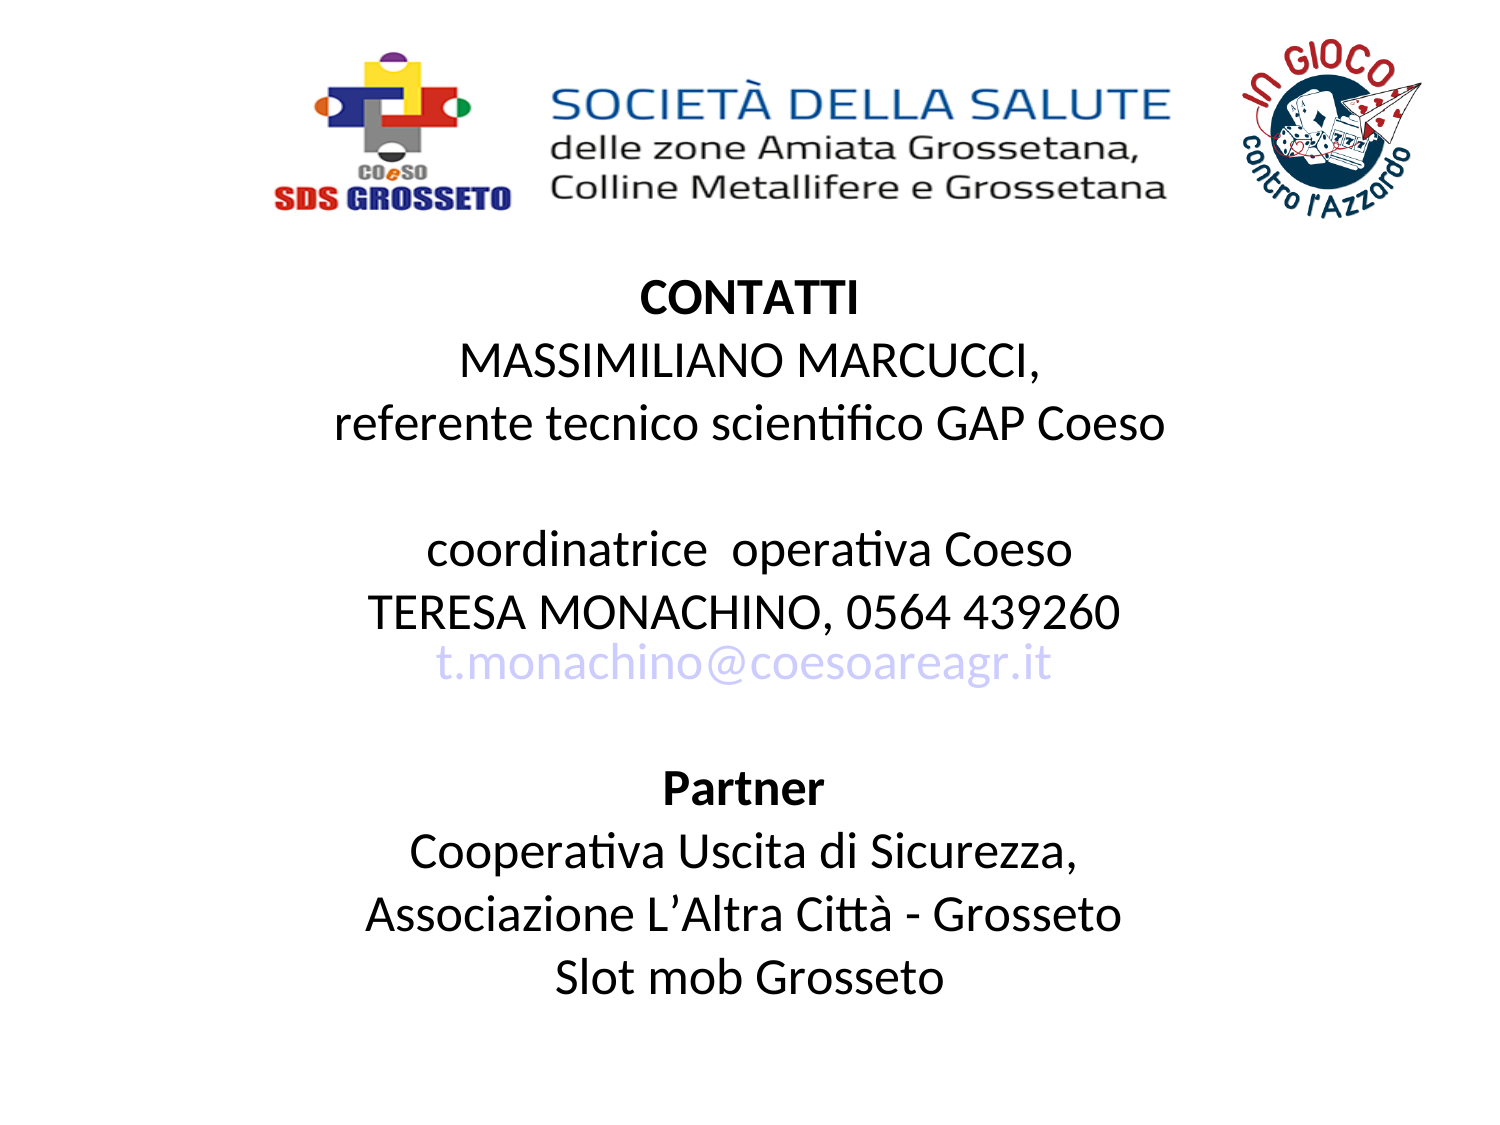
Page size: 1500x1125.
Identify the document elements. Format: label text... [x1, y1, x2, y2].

picture [1222, 18, 1443, 240]
picture [265, 42, 1194, 221]
text_box CONTATTI MASSIMILIANO MARCUCCI, referente tecnico scientifico GAP Coeso coordinatrice operativa Coeso TERESA MONACHINO, 0564 439260 t.monachino@coesoareagr.it Partner Cooperativa Uscita di Sicurezza, Associazione L’Altra Città - Grosseto Slot mob Grosseto [64, 267, 1436, 1071]
